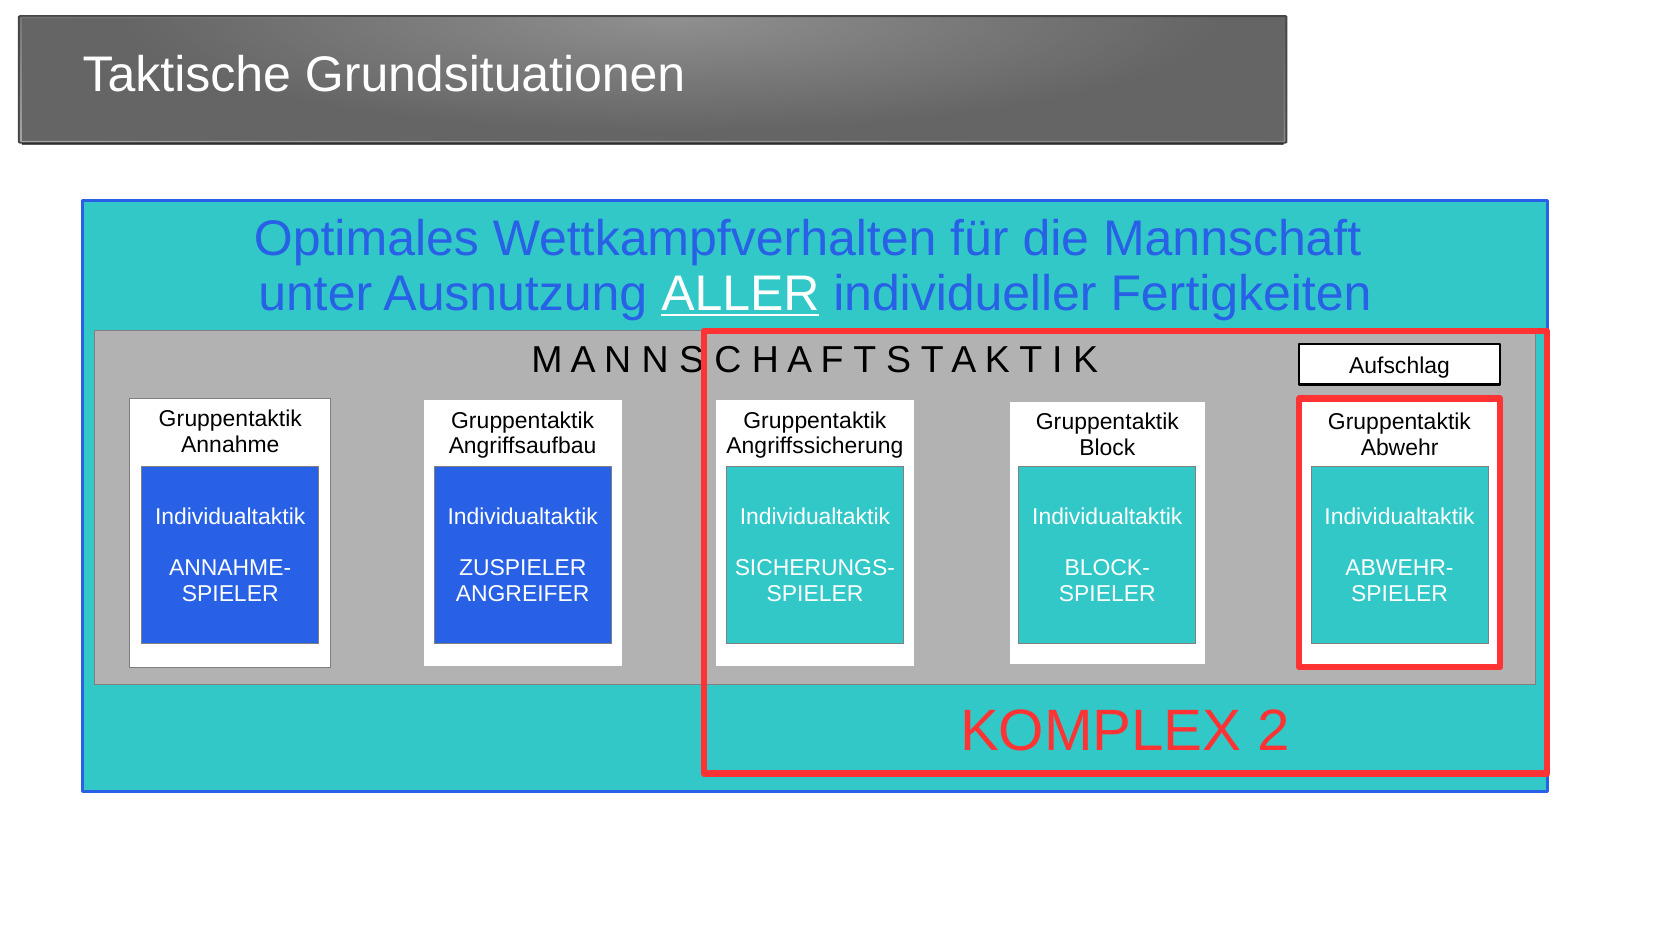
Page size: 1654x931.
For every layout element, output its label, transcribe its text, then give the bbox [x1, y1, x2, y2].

text_box Optimales Wettkampfverhalten für die Mannschaft unter Ausnutzung ALLER individueller Fertigkeiten [82, 200, 1548, 792]
text_box M A N N S C H A F T S T A K T I K [94, 330, 703, 685]
text_box Gruppentaktik Annahme [129, 398, 331, 668]
text_box Individualtaktik ZUSPIELER ANGREIFER [434, 466, 612, 644]
text_box KOMPLEX 2 [703, 330, 1548, 774]
title Taktische Grundsituationen [82, 29, 1235, 119]
text_box Aufschlag [1299, 344, 1501, 385]
text_box Individualtaktik ANNAHME- SPIELER [141, 466, 319, 644]
text_box Gruppentaktik Angriffsaufbau [422, 398, 624, 668]
